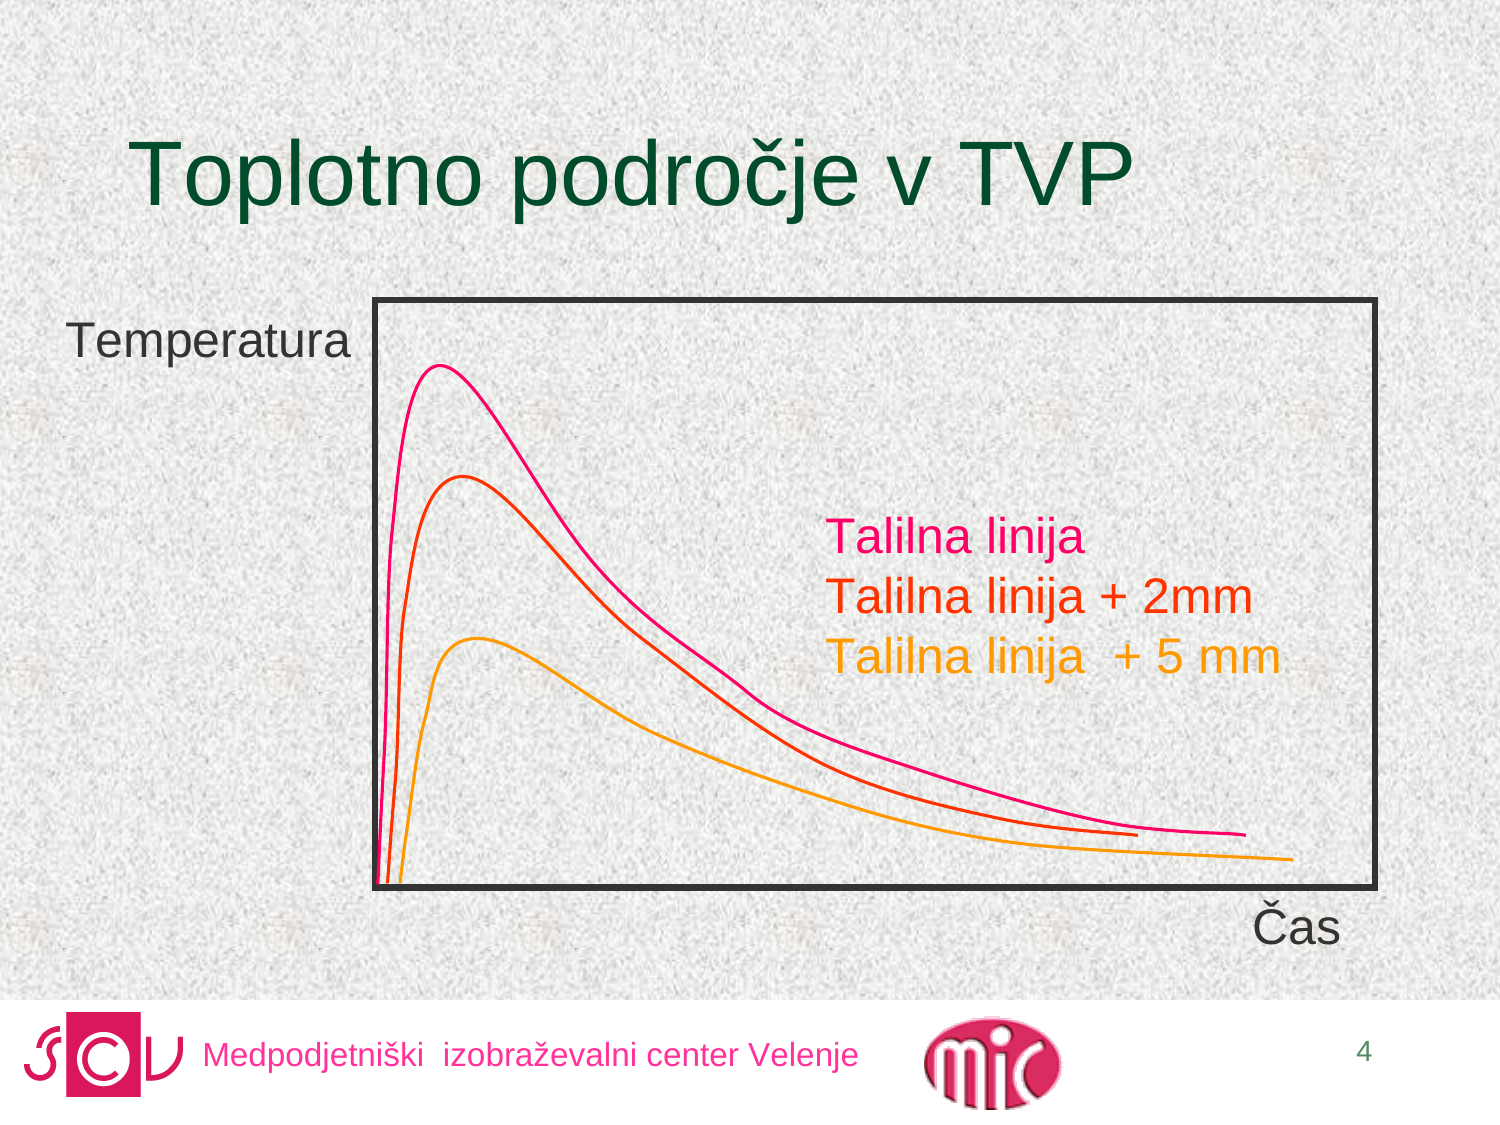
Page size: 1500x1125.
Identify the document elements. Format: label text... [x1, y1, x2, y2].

picture [24, 1012, 183, 1097]
picture [0, 0, 1500, 999]
text_box Čas [1237, 886, 1357, 962]
picture [924, 1012, 1063, 1110]
text_box Talilna linija Talilna linija + 2mm Talilna linija + 5 mm [810, 496, 1298, 692]
text_box Temperatura [50, 299, 367, 376]
title Toplotno področje v TVP [112, 74, 1388, 263]
text_box <number> [1074, 1025, 1388, 1101]
